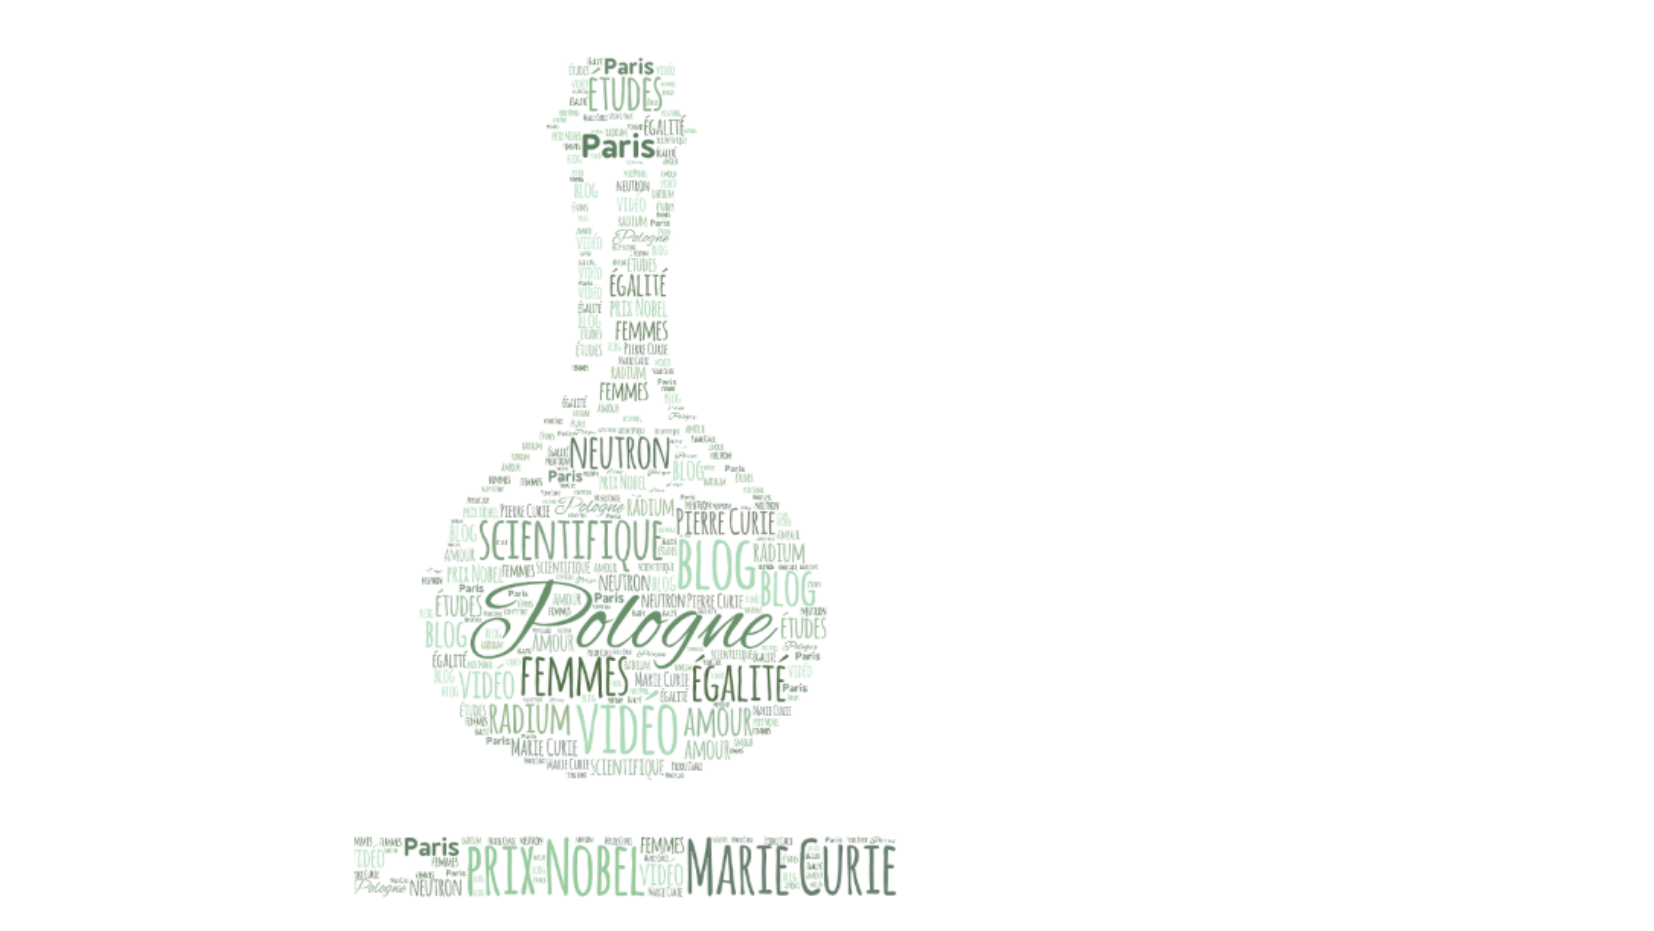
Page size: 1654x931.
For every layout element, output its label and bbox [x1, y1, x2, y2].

picture [354, 35, 898, 914]
